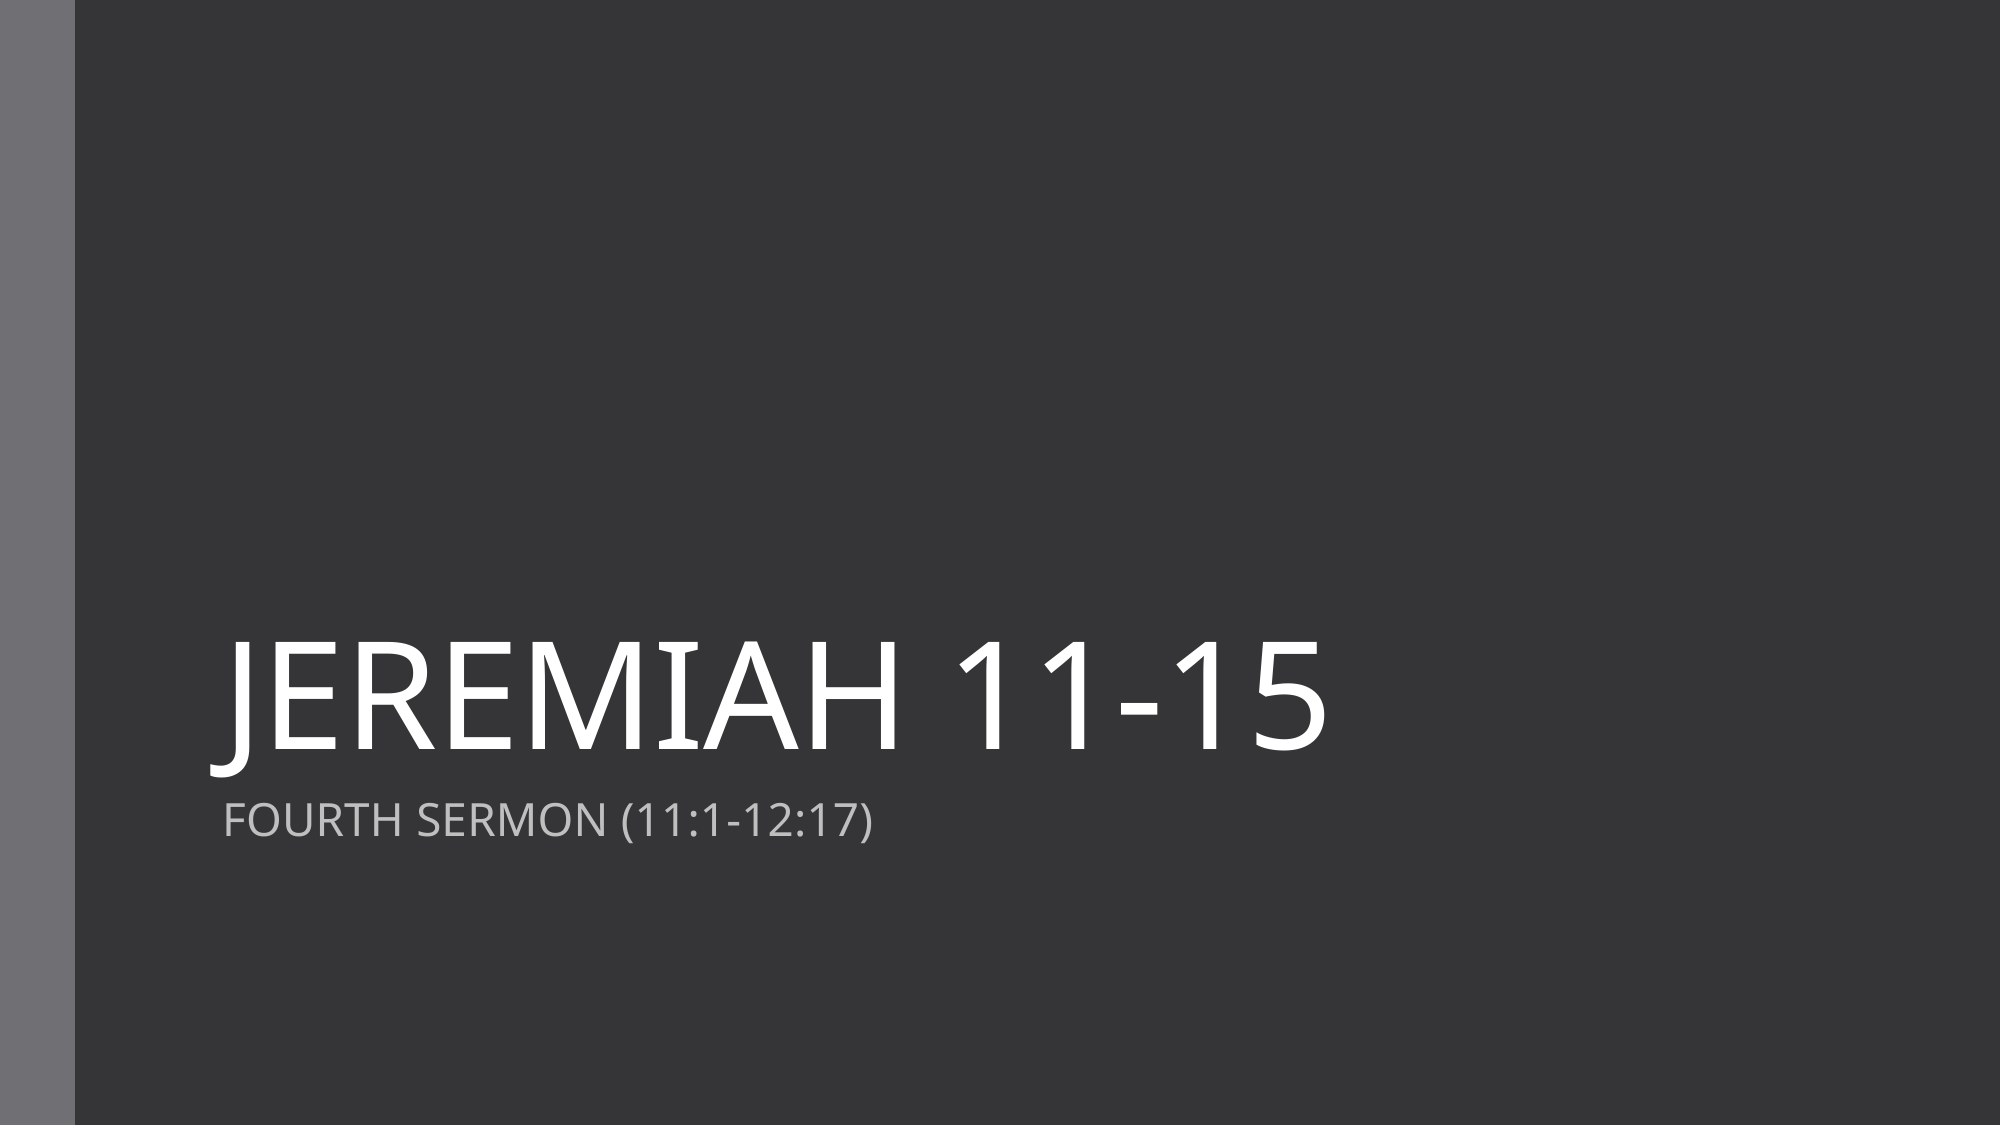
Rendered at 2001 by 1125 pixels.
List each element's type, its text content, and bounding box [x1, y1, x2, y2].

subtitle FOURTH SERMON (11:1-12:17) [206, 787, 1752, 1066]
title JEREMIAH 11-15 [206, 124, 1752, 787]
